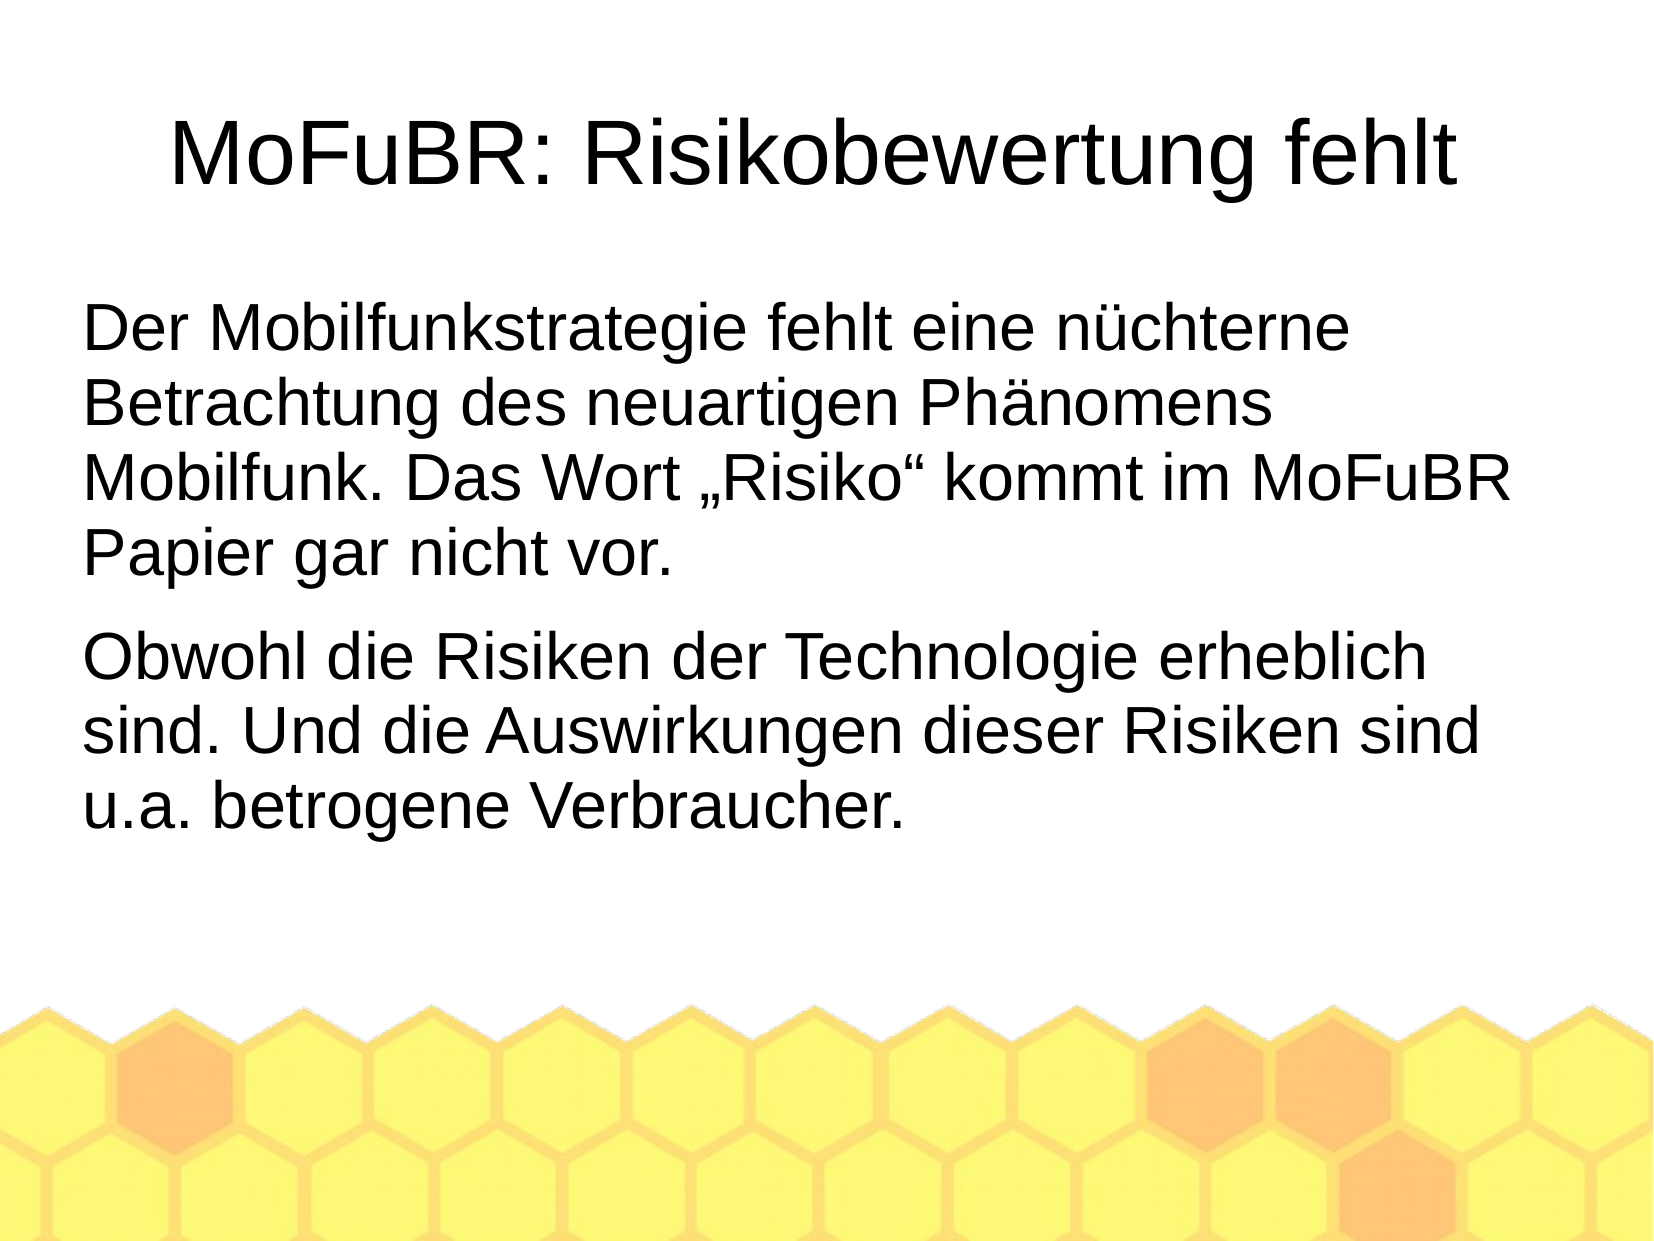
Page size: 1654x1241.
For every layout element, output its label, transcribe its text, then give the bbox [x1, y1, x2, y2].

list Der Mobilfunkstrategie fehlt eine nüchterne Betrachtung des neuartigen Phänomens Mobilfunk. Das Wort „Risiko“ kommt im MoFuBR Papier gar nicht vor. Obwohl die Risiken der Technologie erheblich sind. Und die Auswirkungen dieser Risiken sind u.a. betrogene Verbraucher. [82, 290, 1571, 1010]
picture [0, 1001, 1654, 1241]
title MoFuBR: Risikobewertung fehlt [82, 49, 1571, 257]
